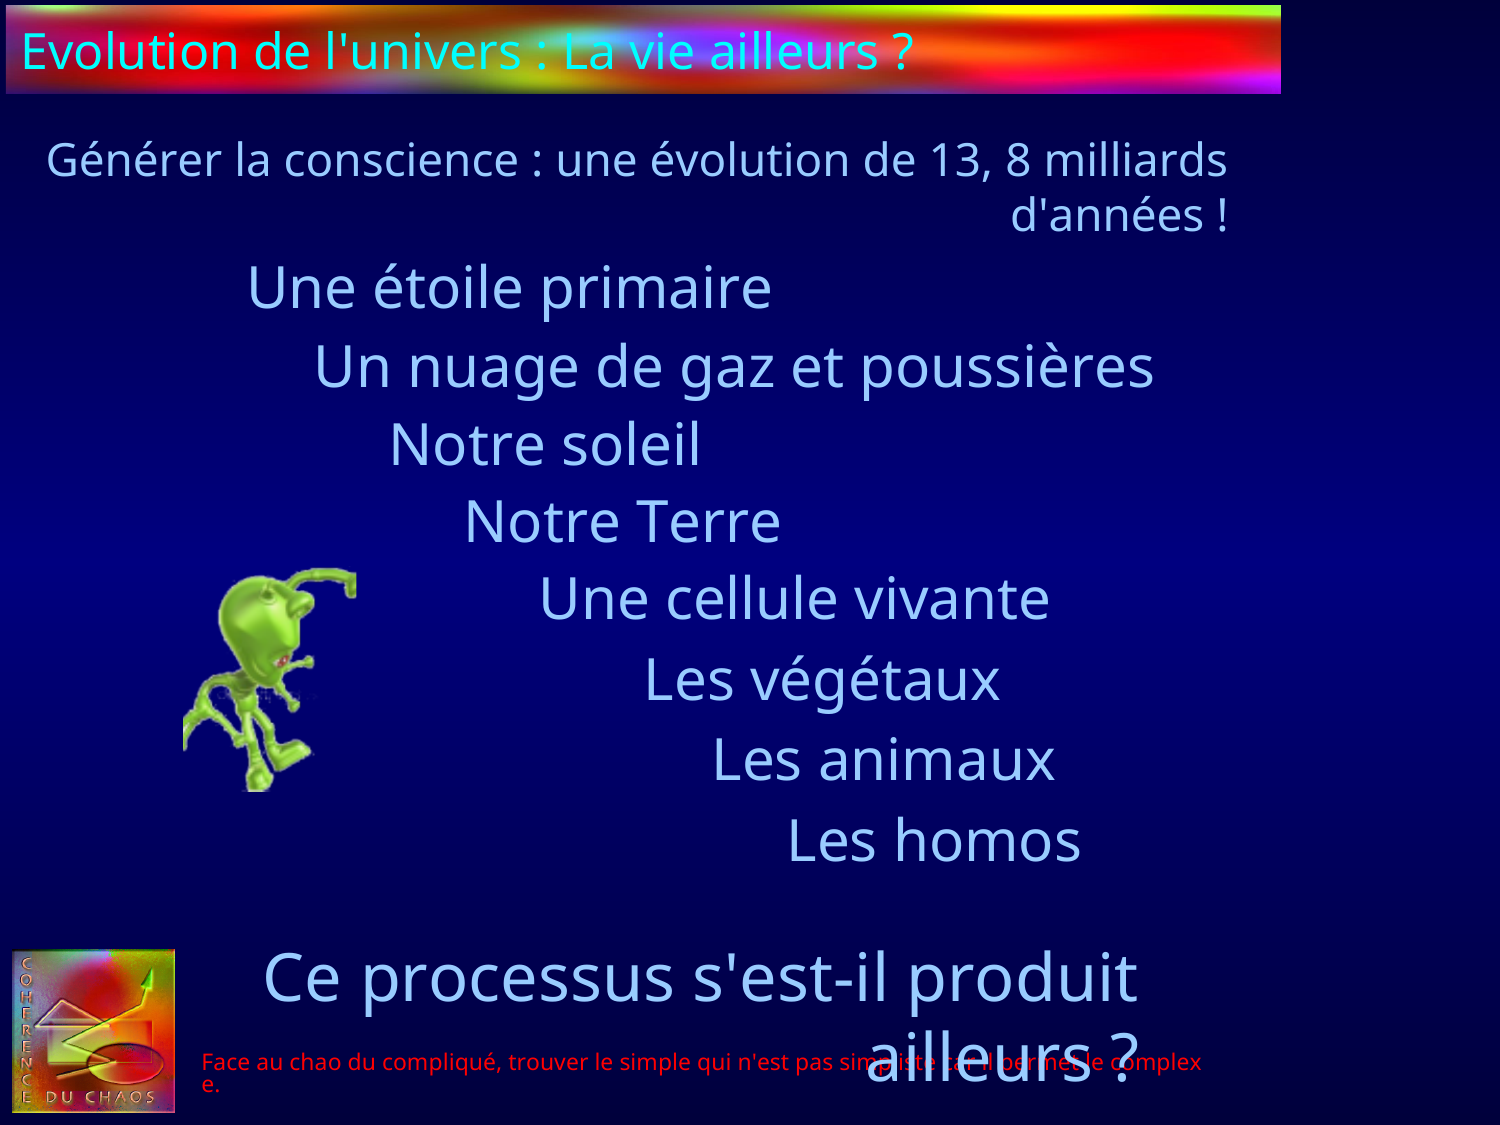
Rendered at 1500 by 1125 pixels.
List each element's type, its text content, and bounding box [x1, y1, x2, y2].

text_box [183, 566, 357, 792]
text_box Générer la conscience : une évolution de 13, 8 milliards d'années ! [30, 123, 1430, 194]
list Une étoile primaire Un nuage de gaz et poussières Notre soleil Notre Terre Une cellule vivante [175, 194, 1211, 659]
text_box Les végétaux Les animaux Les homos [572, 634, 1211, 880]
picture [12, 949, 175, 1113]
text_box Ce processus s'est-il produit ailleurs ? [248, 927, 1418, 1040]
title Evolution de l'univers : La vie ailleurs ? [5, 5, 1281, 94]
